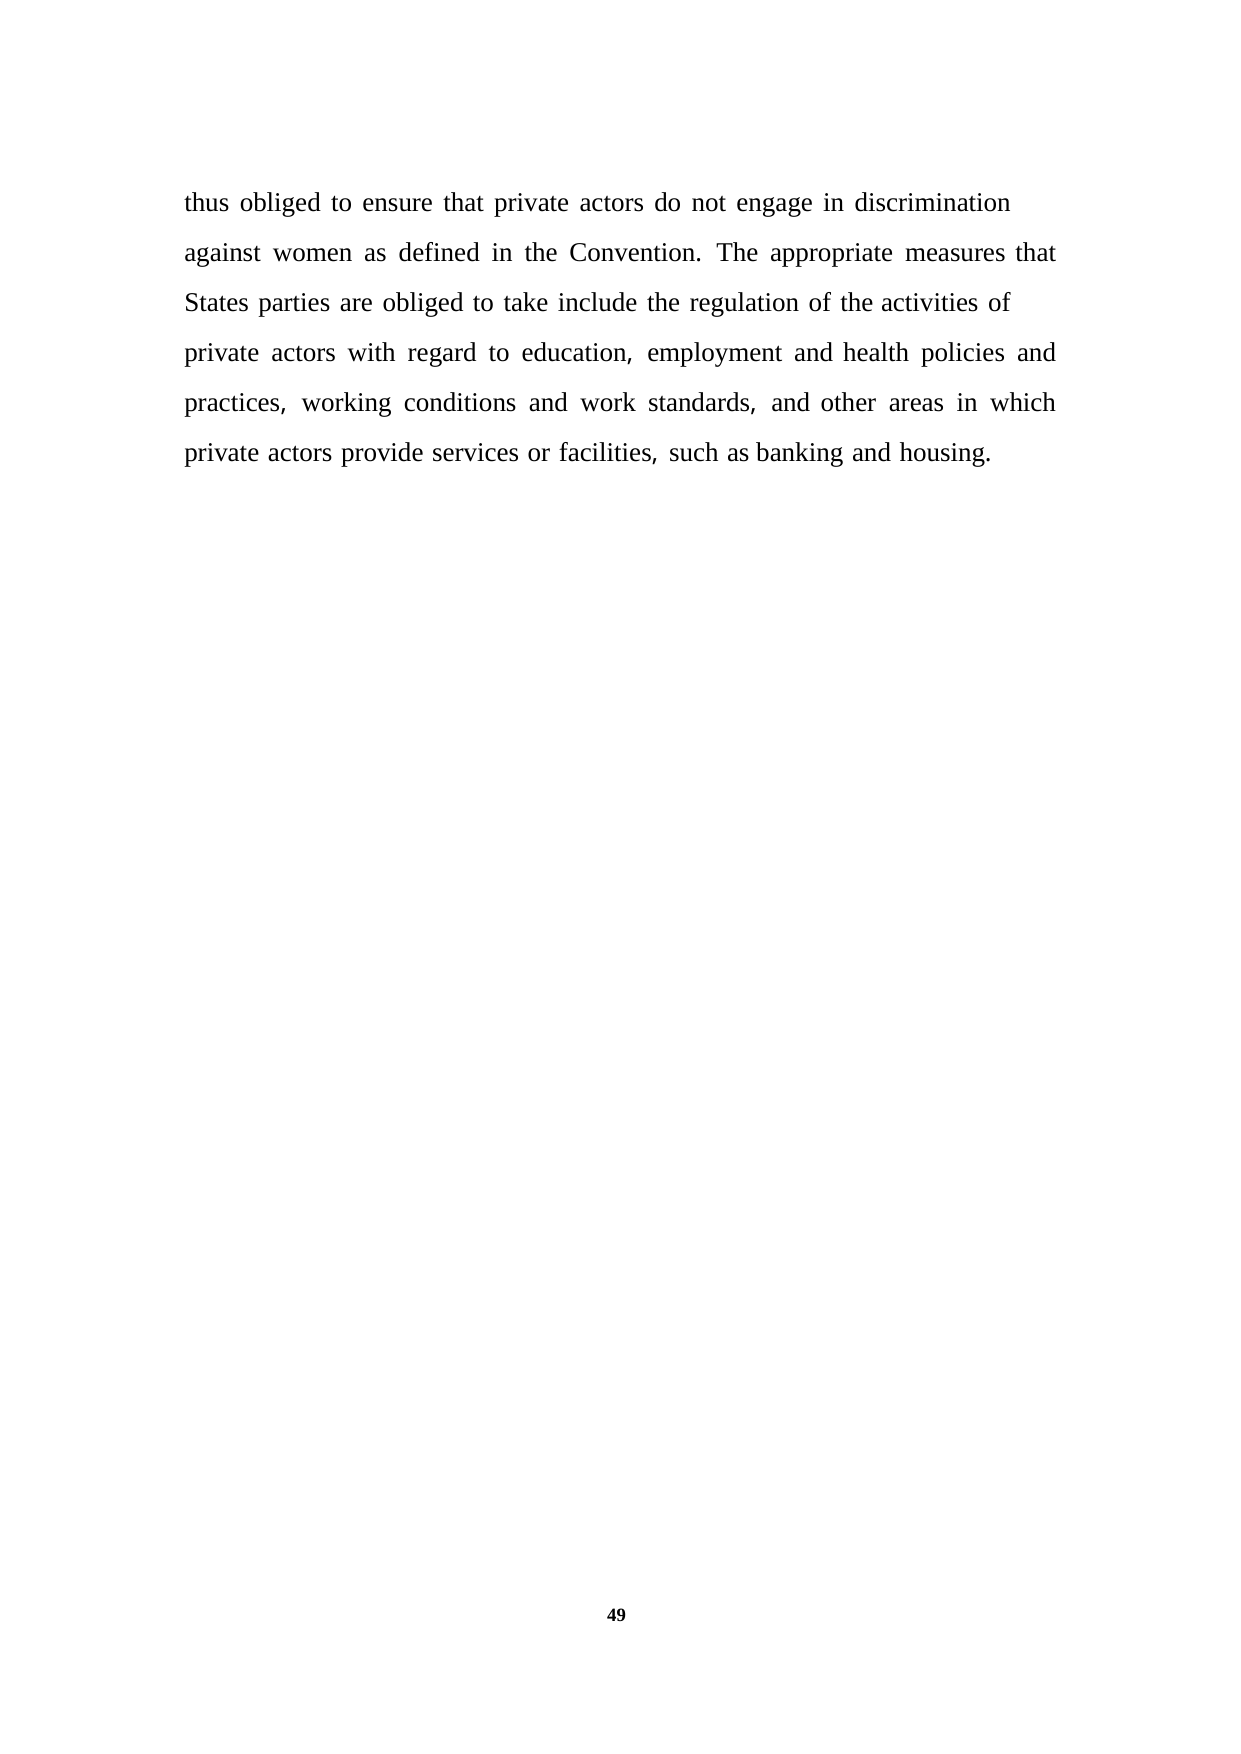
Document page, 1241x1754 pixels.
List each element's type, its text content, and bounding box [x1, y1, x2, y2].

text_box 49 [607, 1603, 633, 1623]
text_box thus obliged to ensure that private actors do not engage in discrimination against women as defined in the Convention. The appropriate measures that States parties are obliged to take include the regulation of the activities of private actors with regard to education, employment and health policies and practices, working conditions and work standards, and other areas in which private actors provide services or facilities, such as banking and housing. [184, 166, 1056, 499]
